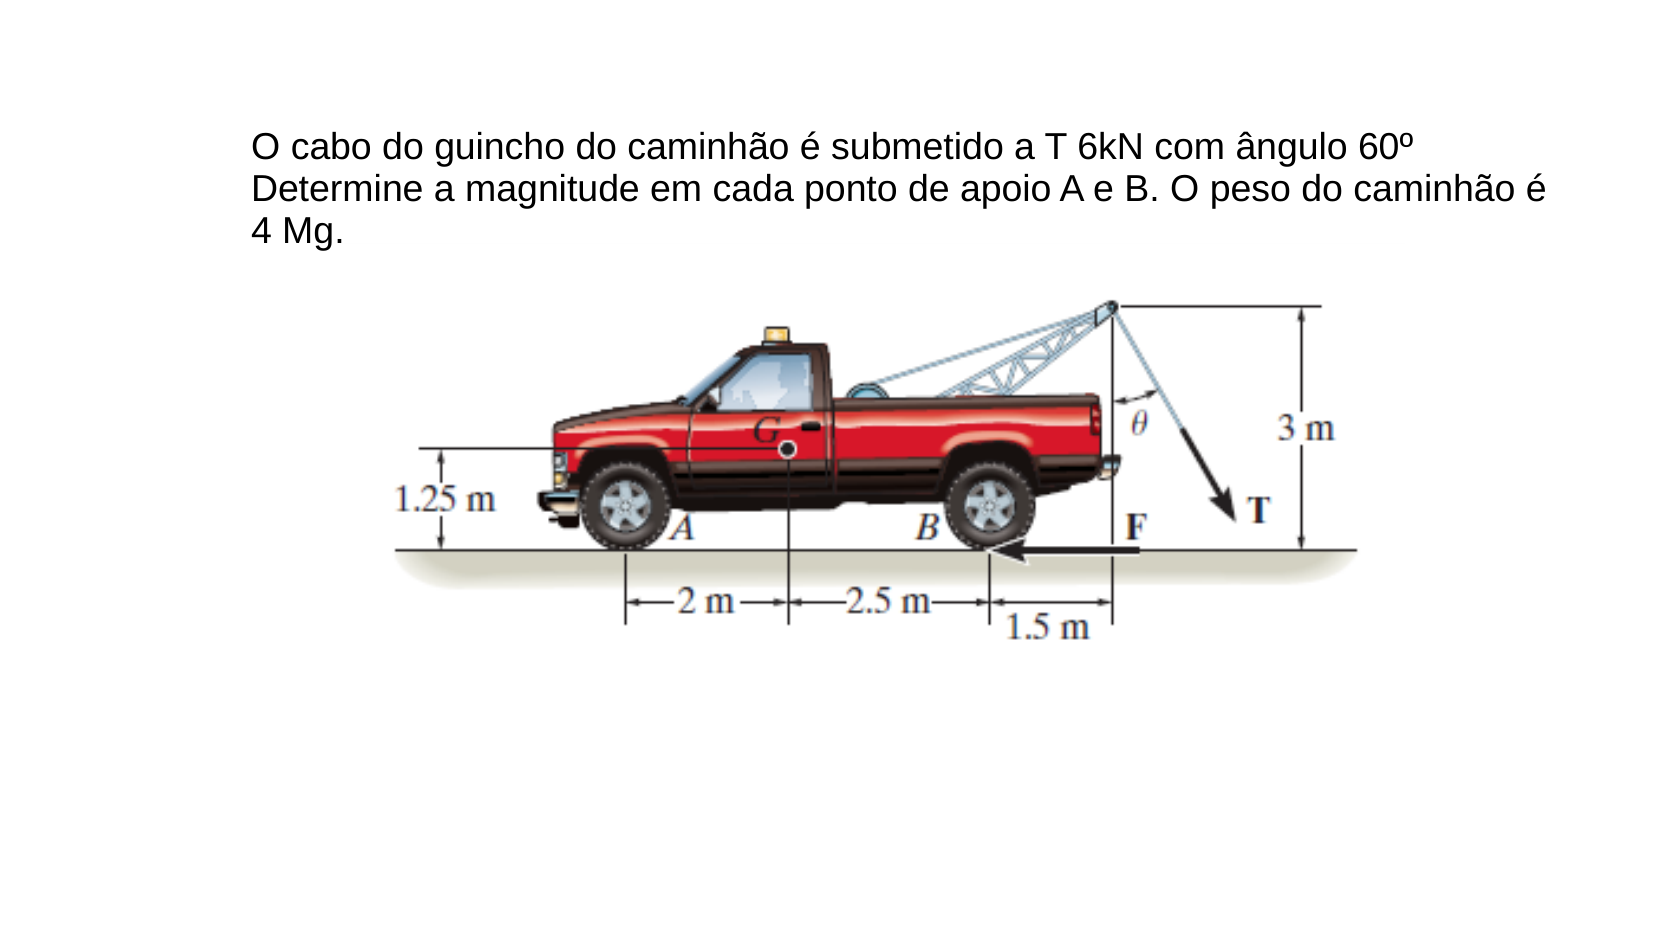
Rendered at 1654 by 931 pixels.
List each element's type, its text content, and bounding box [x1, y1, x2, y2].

picture [306, 259, 1405, 680]
text_box O cabo do guincho do caminhão é submetido a T 6kN com ângulo 60º Determine a magnitude em cada ponto de apoio A e B. O peso do caminhão é 4 Mg. [236, 118, 1573, 259]
